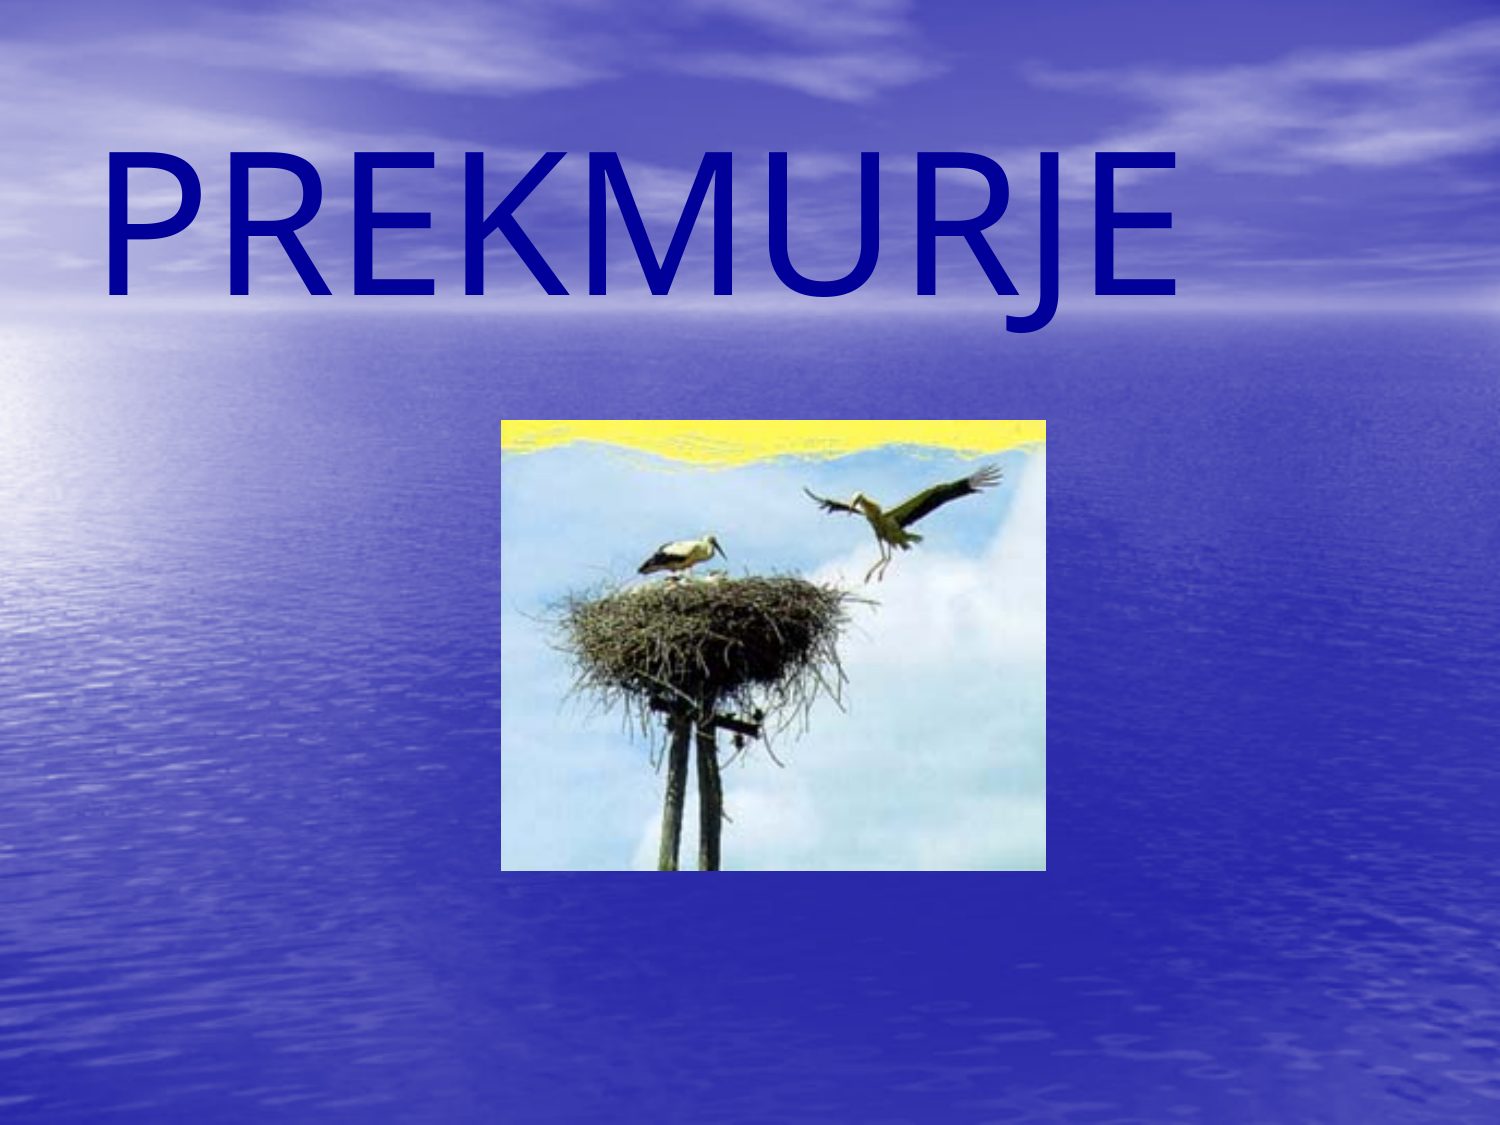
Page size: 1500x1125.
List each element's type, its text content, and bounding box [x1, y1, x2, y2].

picture [0, 0, 1500, 1125]
title PREKMURJE [75, 45, 1425, 386]
